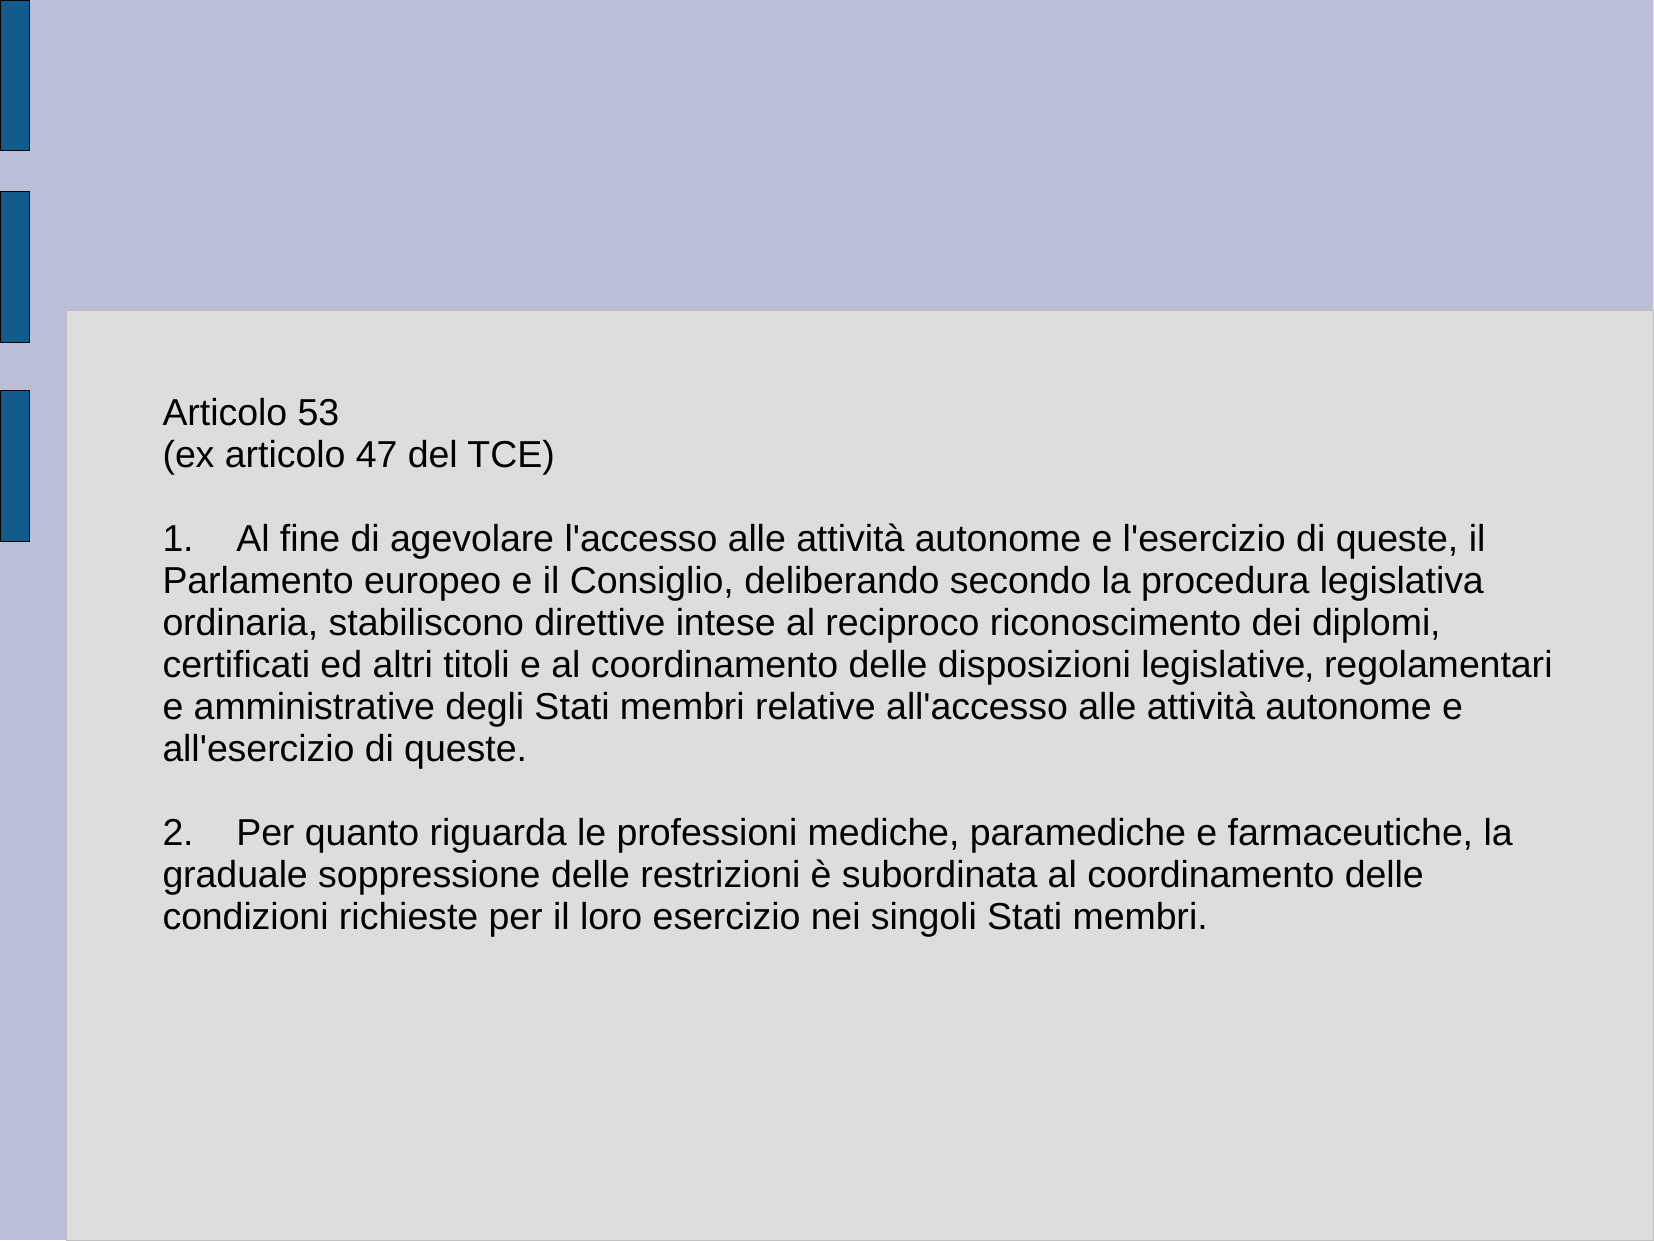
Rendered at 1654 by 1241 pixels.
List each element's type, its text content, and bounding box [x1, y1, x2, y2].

text_box Articolo 53 (ex articolo 47 del TCE) 1. Al fine di agevolare l'accesso alle attività autonome e l'esercizio di queste, il Parlamento europeo e il Consiglio, deliberando secondo la procedura legislativa ordinaria, stabiliscono direttive intese al reciproco riconoscimento dei diplomi, certificati ed altri titoli e al coordinamento delle disposizioni legislative‚ regolamentari e amministrative degli Stati membri relative all'accesso alle attività autonome e all'esercizio di queste. 2. Per quanto riguarda le professioni mediche, paramediche e farmaceutiche, la graduale soppressione delle restrizioni è subordinata al coordinamento delle condizioni richieste per il loro esercizio nei singoli Stati membri. [147, 383, 1595, 962]
